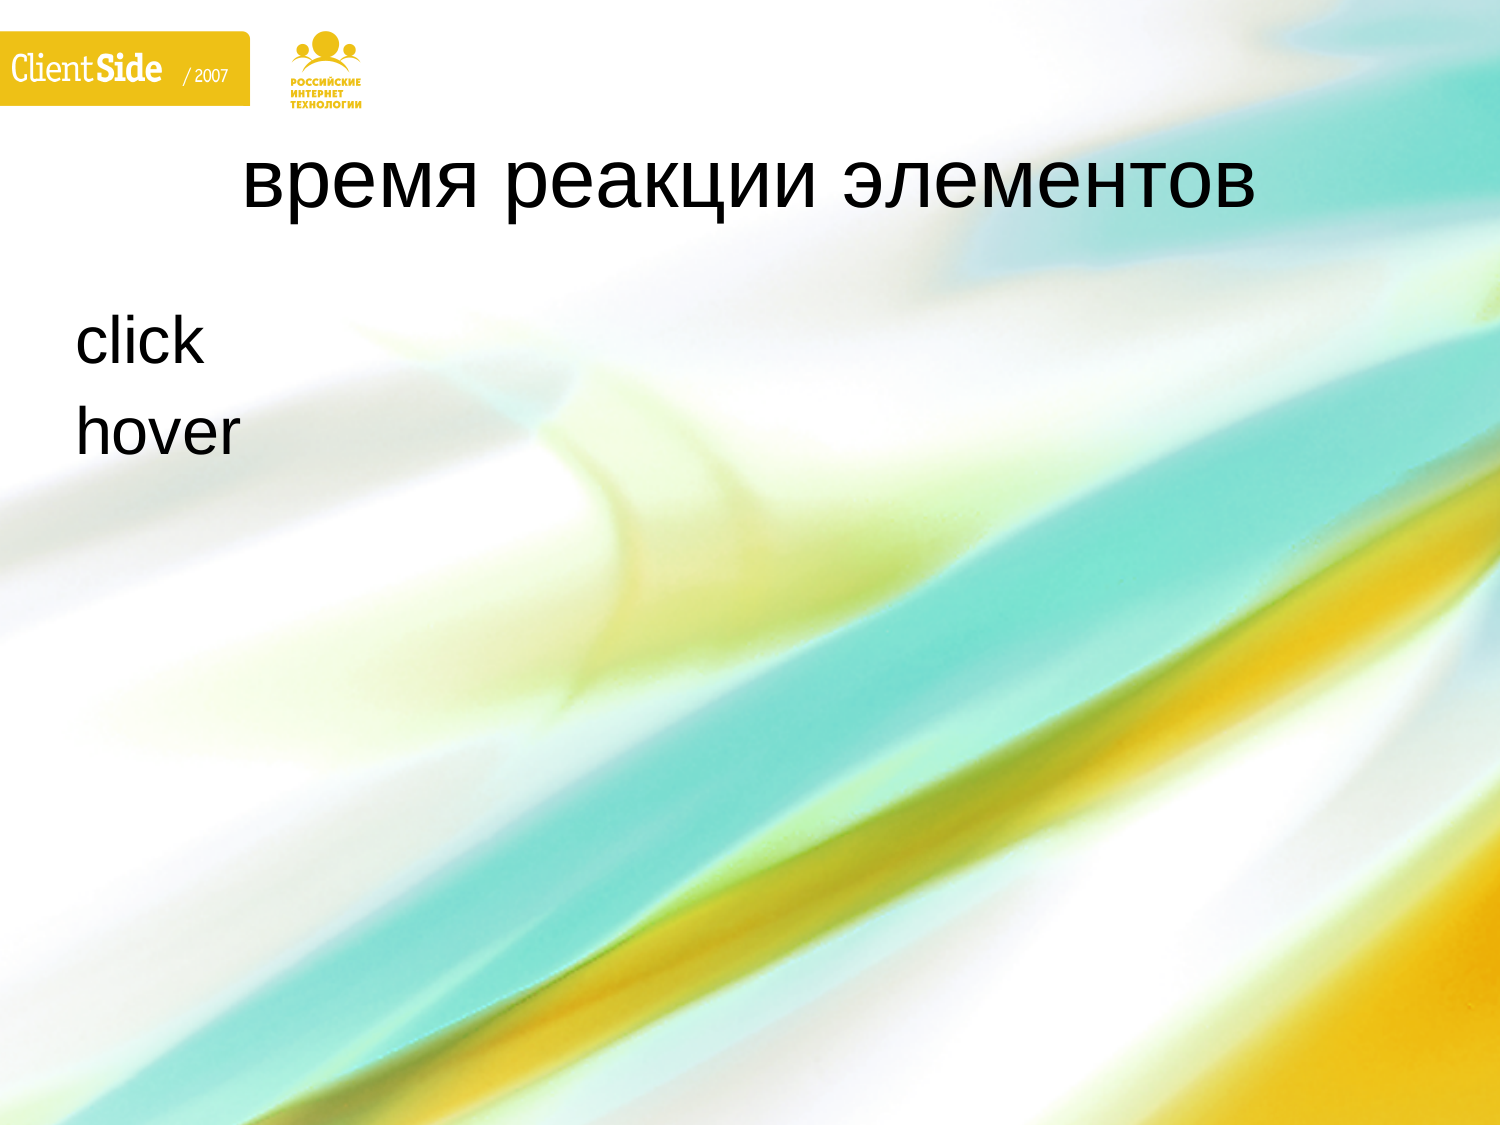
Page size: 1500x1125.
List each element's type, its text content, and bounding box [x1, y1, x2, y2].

list click hover [75, 302, 1426, 1071]
title время реакции элементов [75, 124, 1426, 234]
picture [0, 0, 1500, 1125]
